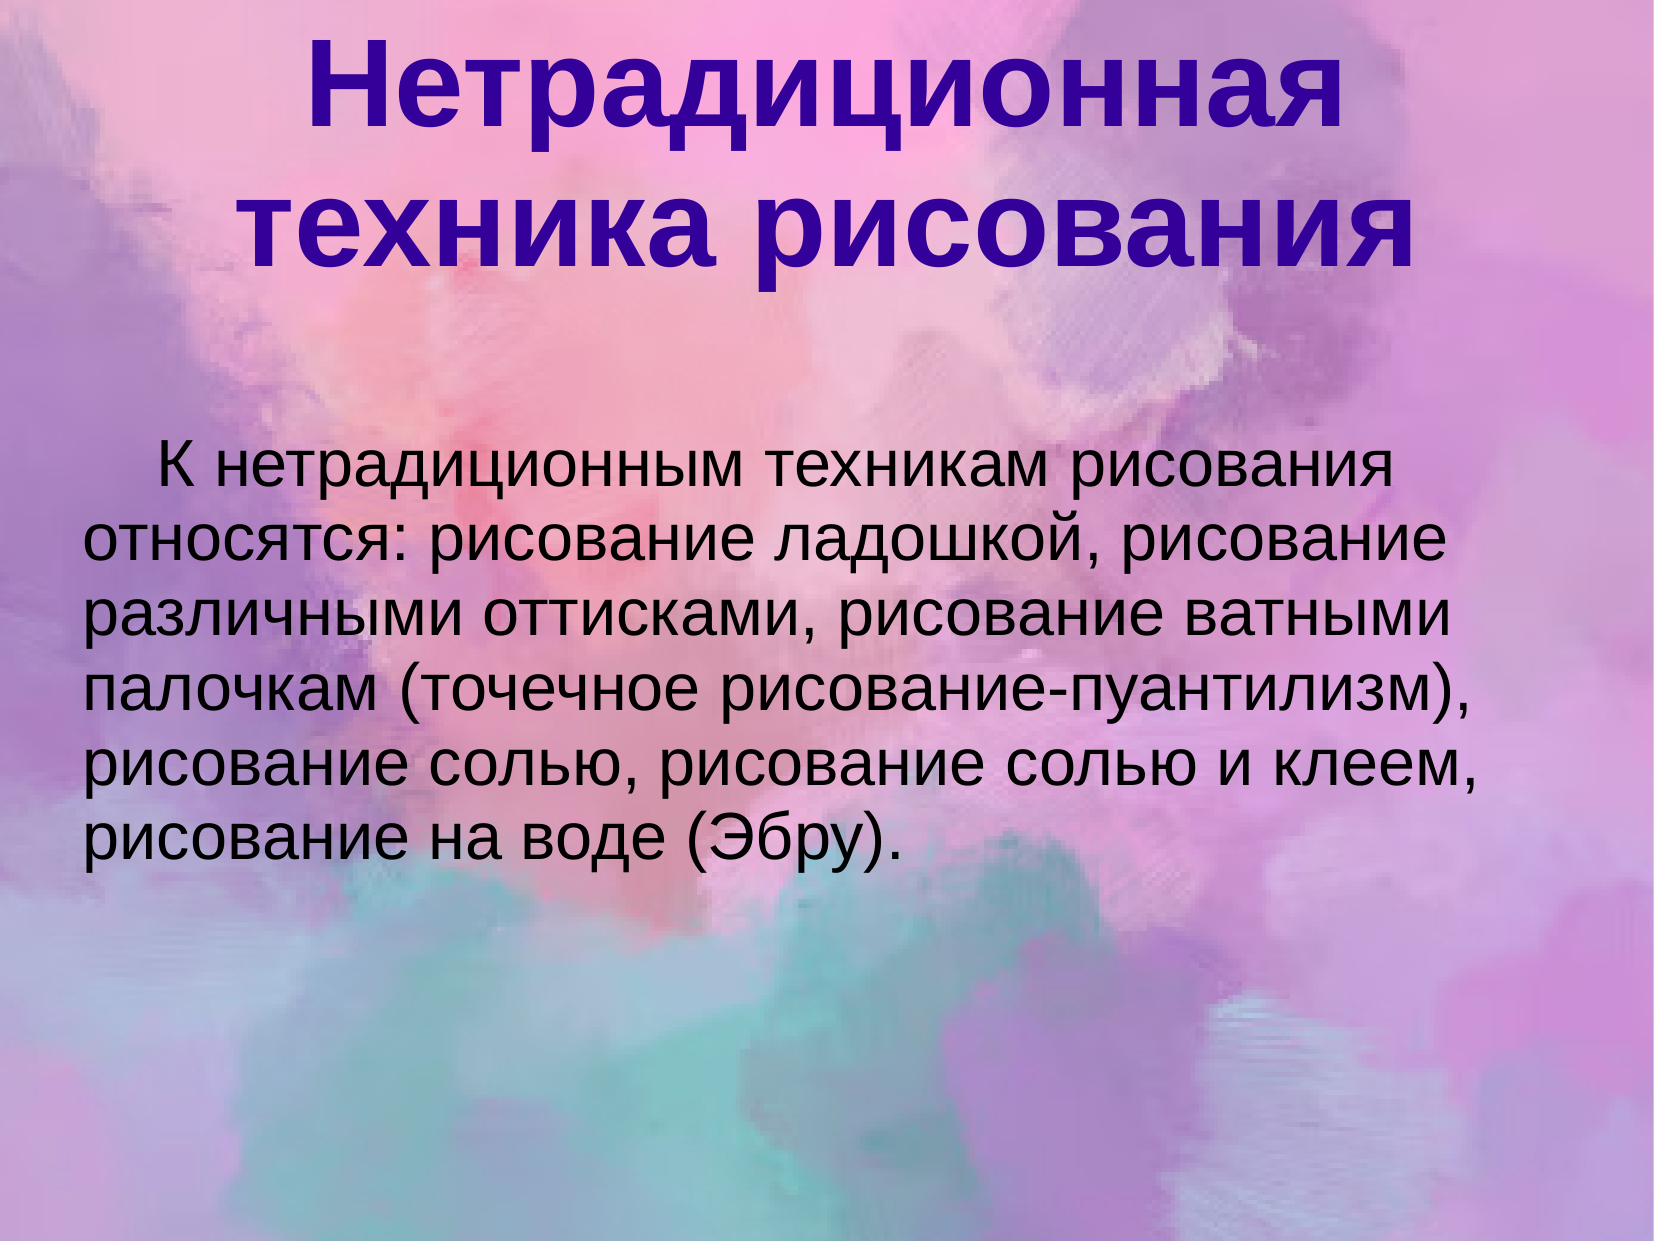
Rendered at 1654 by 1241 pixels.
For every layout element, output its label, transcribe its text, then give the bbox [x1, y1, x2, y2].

subtitle К нетрадиционным техникам рисования относятся: рисование ладошкой, рисование различными оттисками, рисование ватными палочкам (точечное рисование-пуантилизм), рисование солью, рисование солью и клеем, рисование на воде (Эбру). [82, 290, 1571, 1010]
picture [0, 0, 1654, 1241]
title Нетрадиционная техника рисования [82, 13, 1571, 290]
